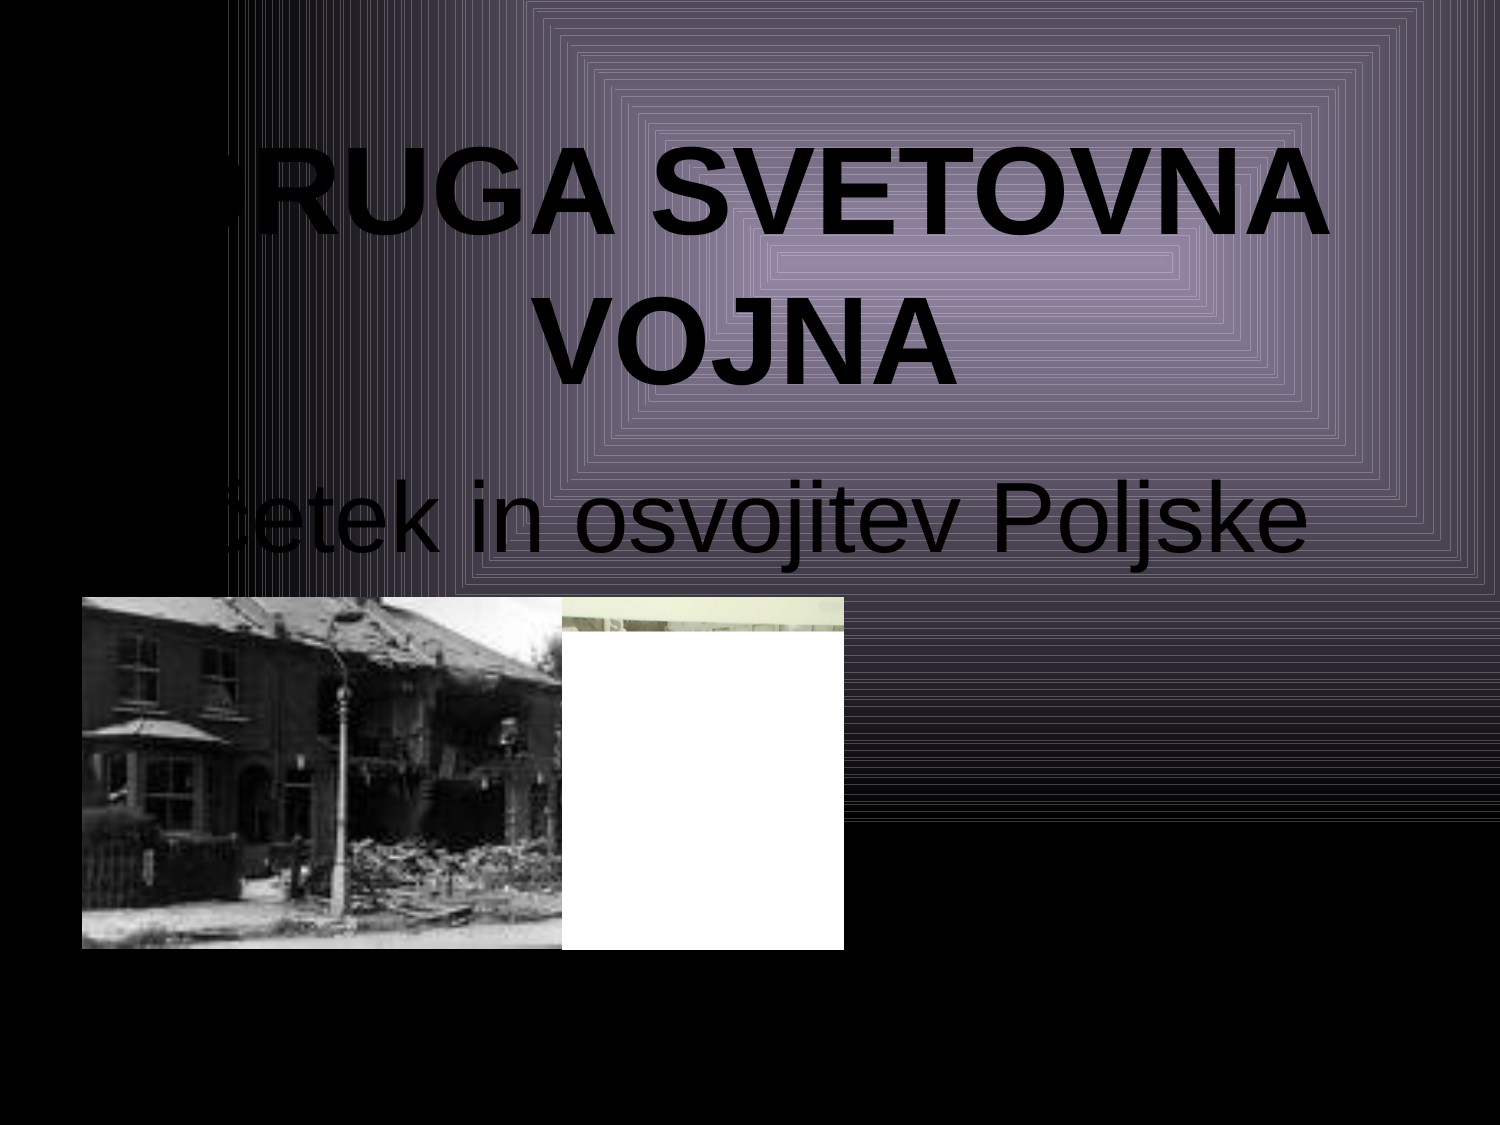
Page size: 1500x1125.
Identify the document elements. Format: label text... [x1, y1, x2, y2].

title DRUGA SVETOVNA VOJNA [70, 105, 1421, 411]
picture [82, 597, 844, 950]
subtitle Začetek in osvojitev Poljske [70, 445, 1395, 1090]
